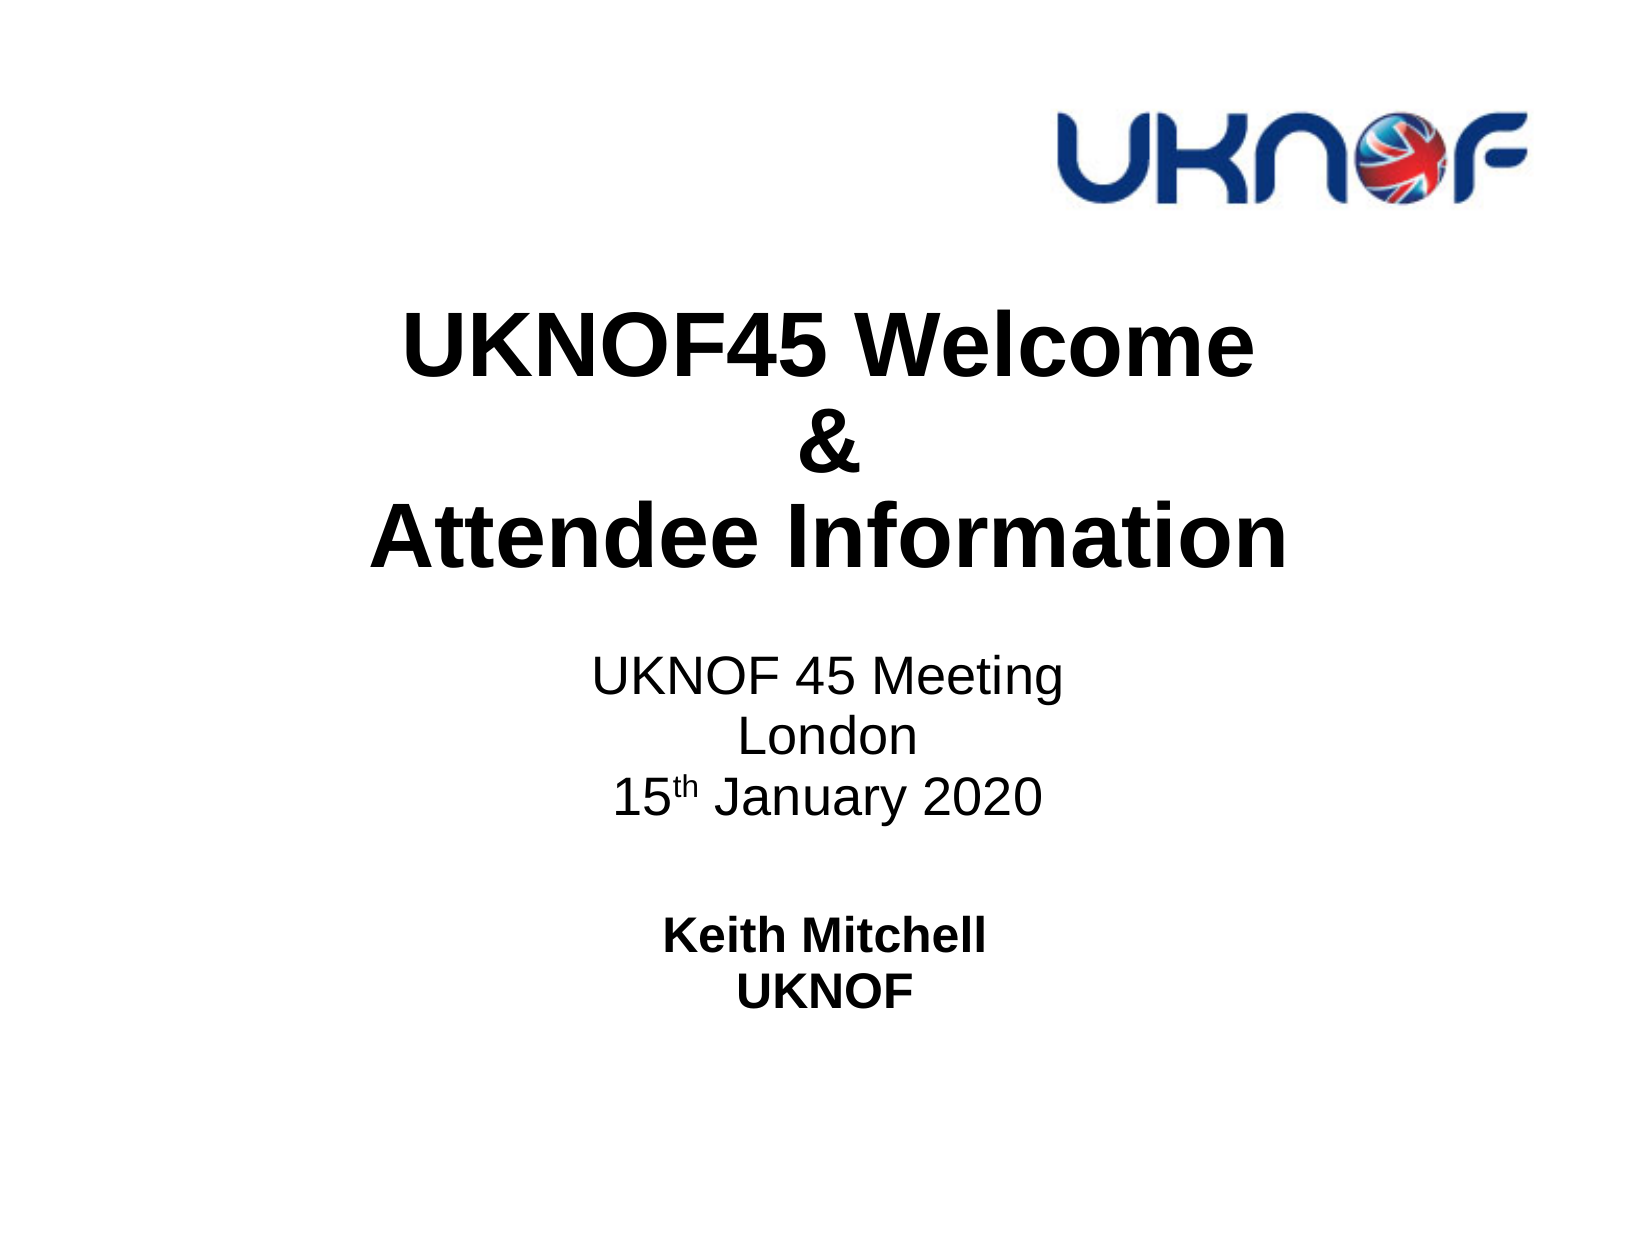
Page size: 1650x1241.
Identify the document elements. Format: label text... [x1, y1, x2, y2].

picture [1050, 93, 1536, 225]
text_box Keith Mitchell UKNOF [618, 899, 1032, 1027]
text_box UKNOF45 Welcome & Attendee Information [353, 292, 1306, 595]
text_box UKNOF 45 Meeting London 15th January 2020 [576, 637, 1081, 835]
